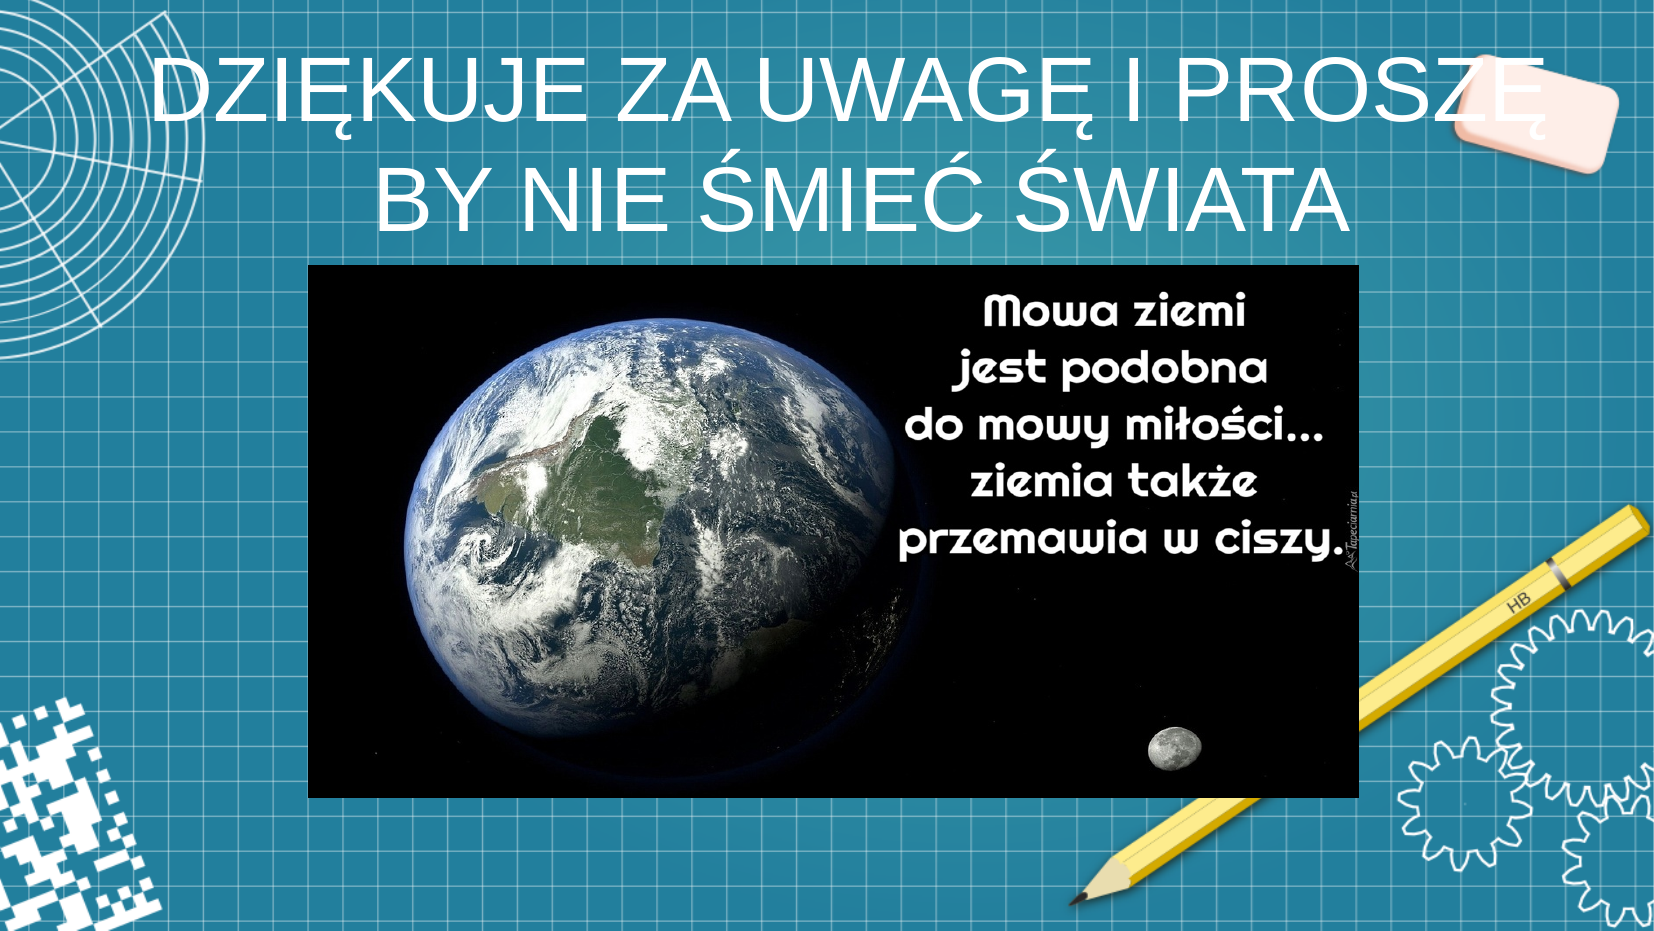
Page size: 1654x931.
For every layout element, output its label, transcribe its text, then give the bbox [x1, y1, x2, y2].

title DZIĘKUJE ZA UWAGĘ I PROSZĘ BY NIE ŚMIEĆ ŚWIATA [118, 29, 1607, 243]
picture [308, 265, 1359, 798]
